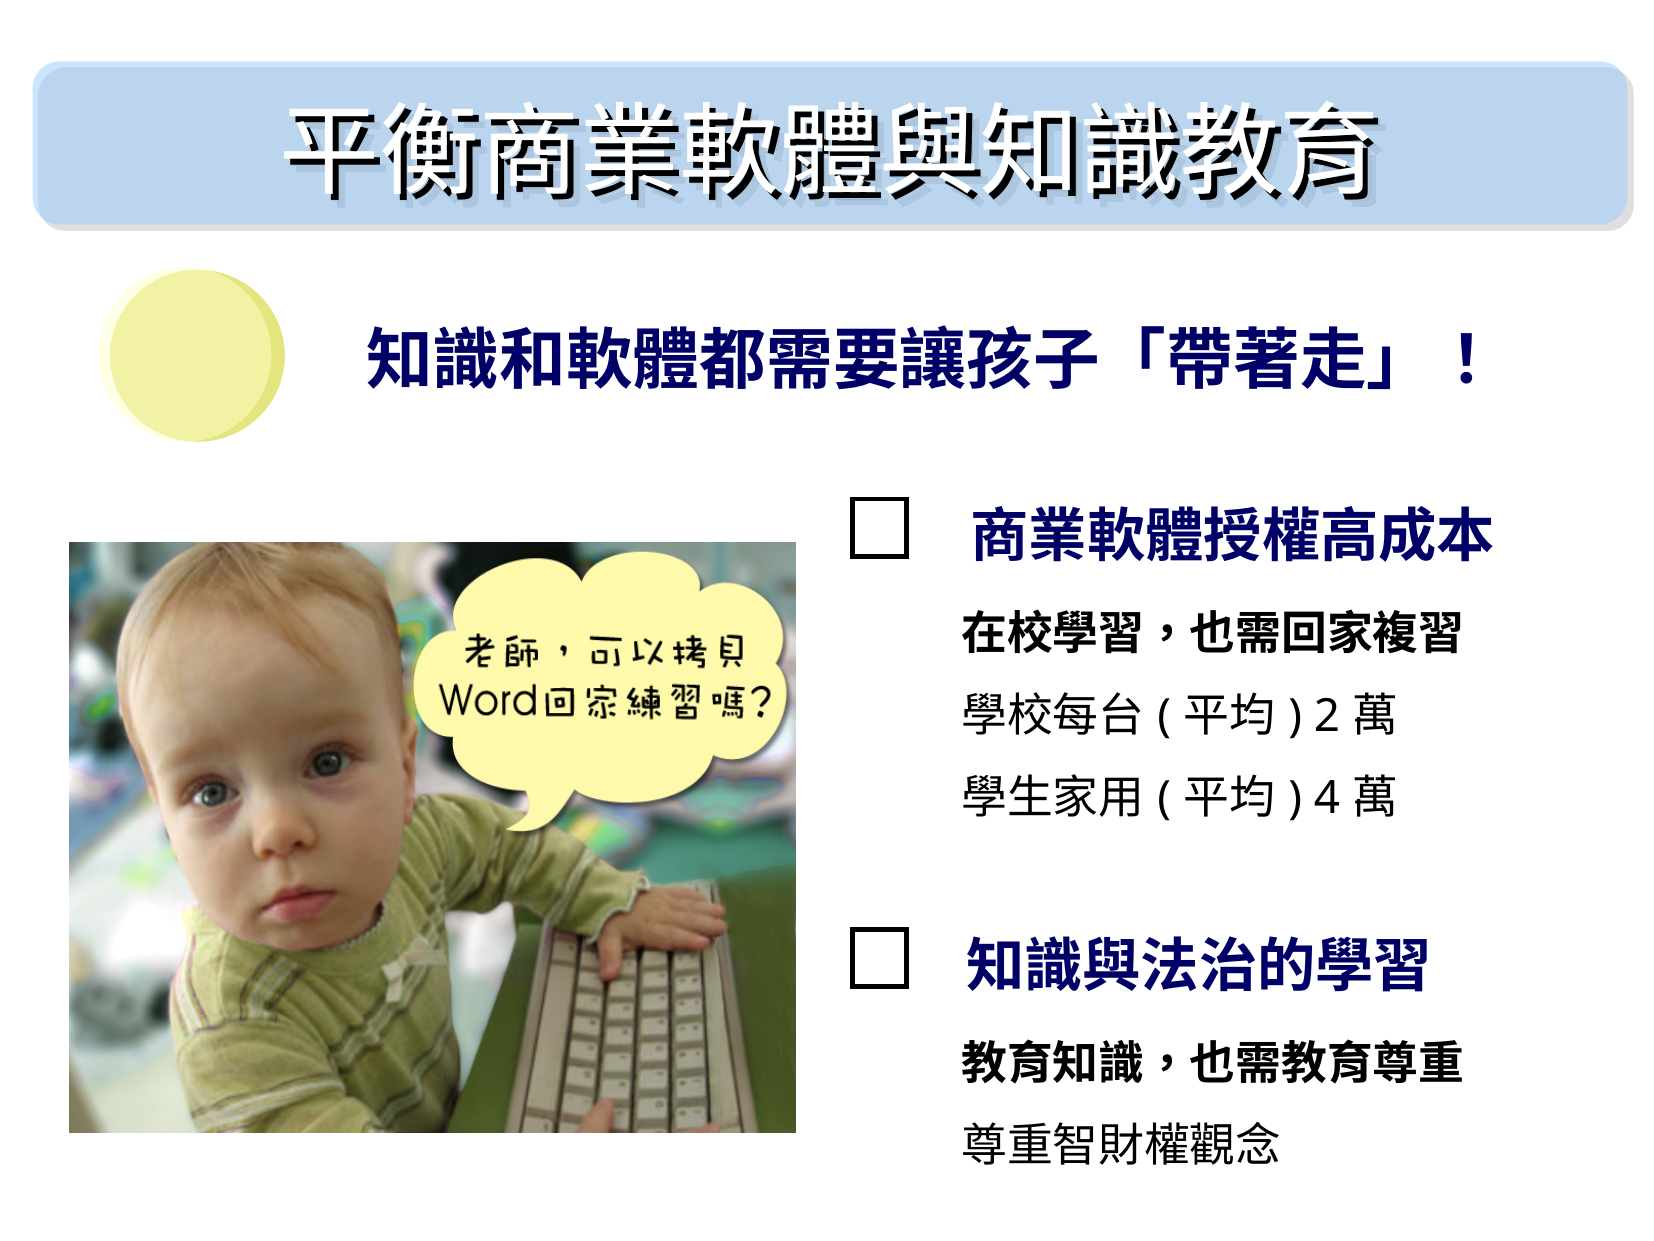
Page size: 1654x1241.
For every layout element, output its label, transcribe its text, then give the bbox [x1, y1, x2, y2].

text_box 知識和軟體都需要讓孩子「帶著走」！ [351, 298, 1516, 411]
text_box [42, 513, 823, 1164]
text_box [852, 929, 907, 987]
text_box 知識與法治的學習 [951, 914, 1448, 1011]
picture [69, 542, 796, 1133]
text_box [852, 499, 907, 557]
text_box 商業軟體授權高成本 [956, 484, 1511, 581]
text_box 在校學習，也需回家複習 學校每台(平均) 2萬 學生家用(平均) 4萬 [946, 599, 1480, 832]
text_box 教育知識，也需教育尊重 尊重智財權觀念 [946, 1029, 1480, 1180]
text_box 平衡商業軟體與知識教育 [32, 61, 1628, 225]
text_box [98, 267, 285, 442]
